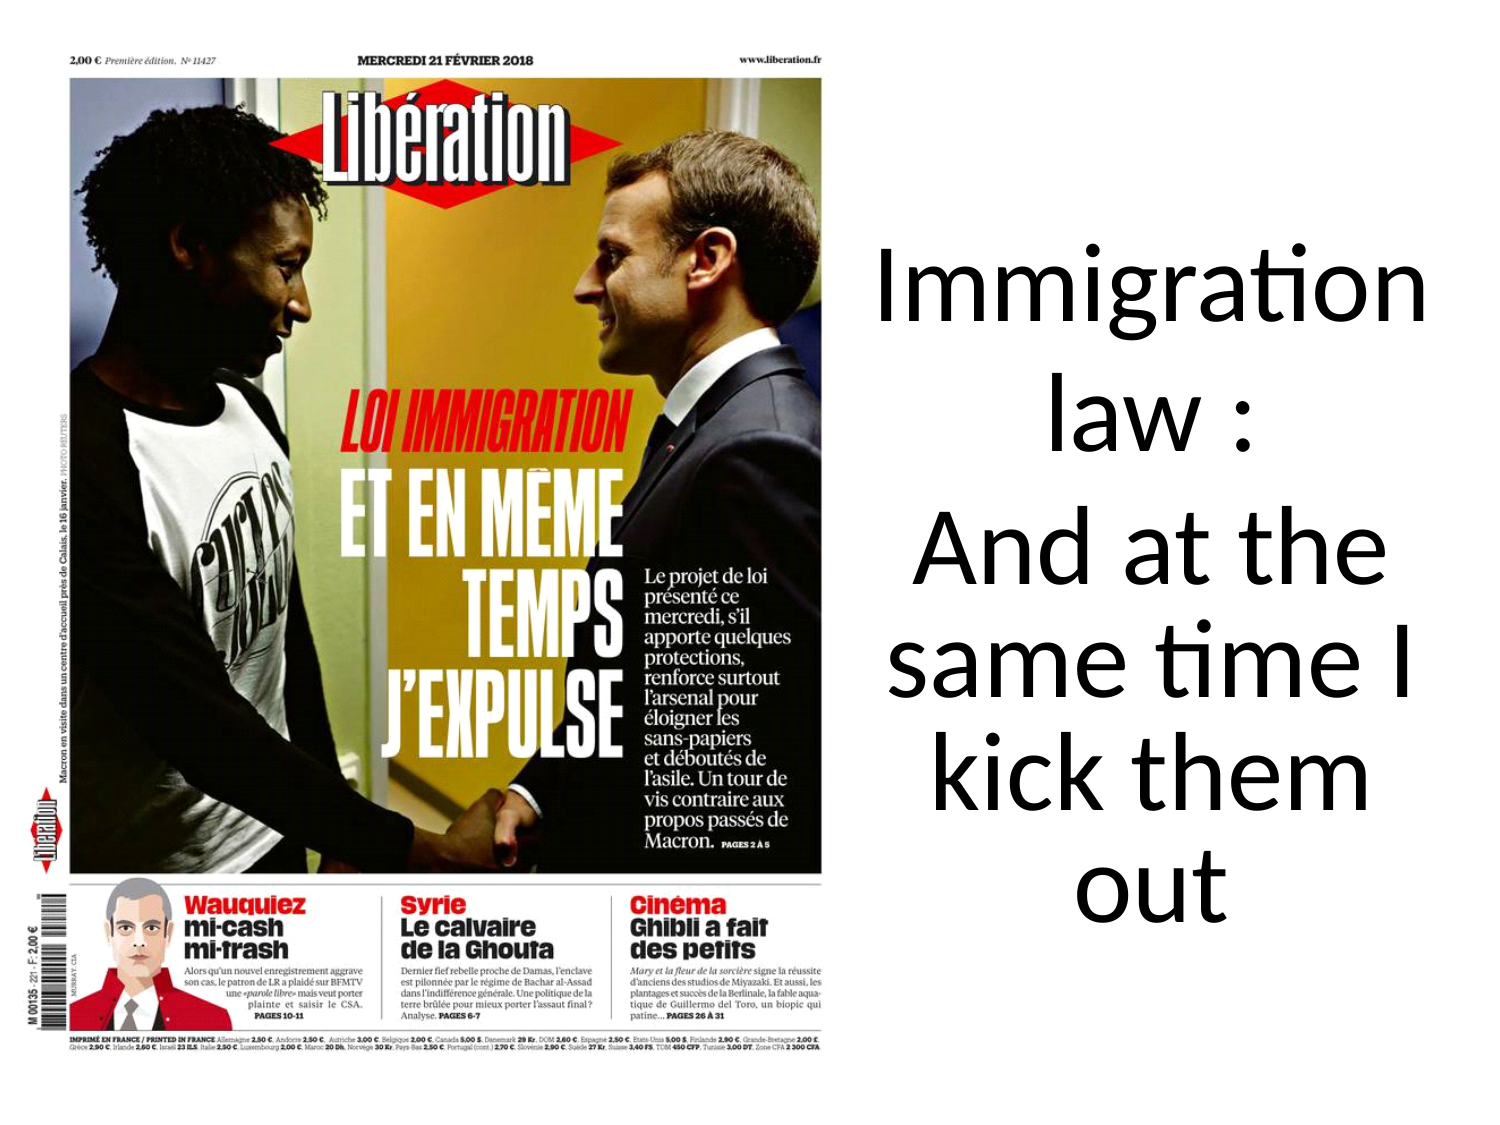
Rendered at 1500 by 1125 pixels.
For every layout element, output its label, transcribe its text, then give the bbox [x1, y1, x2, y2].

text_box Immigration law : And at the same time I kick them out [850, 212, 1453, 959]
picture [23, 11, 868, 1099]
